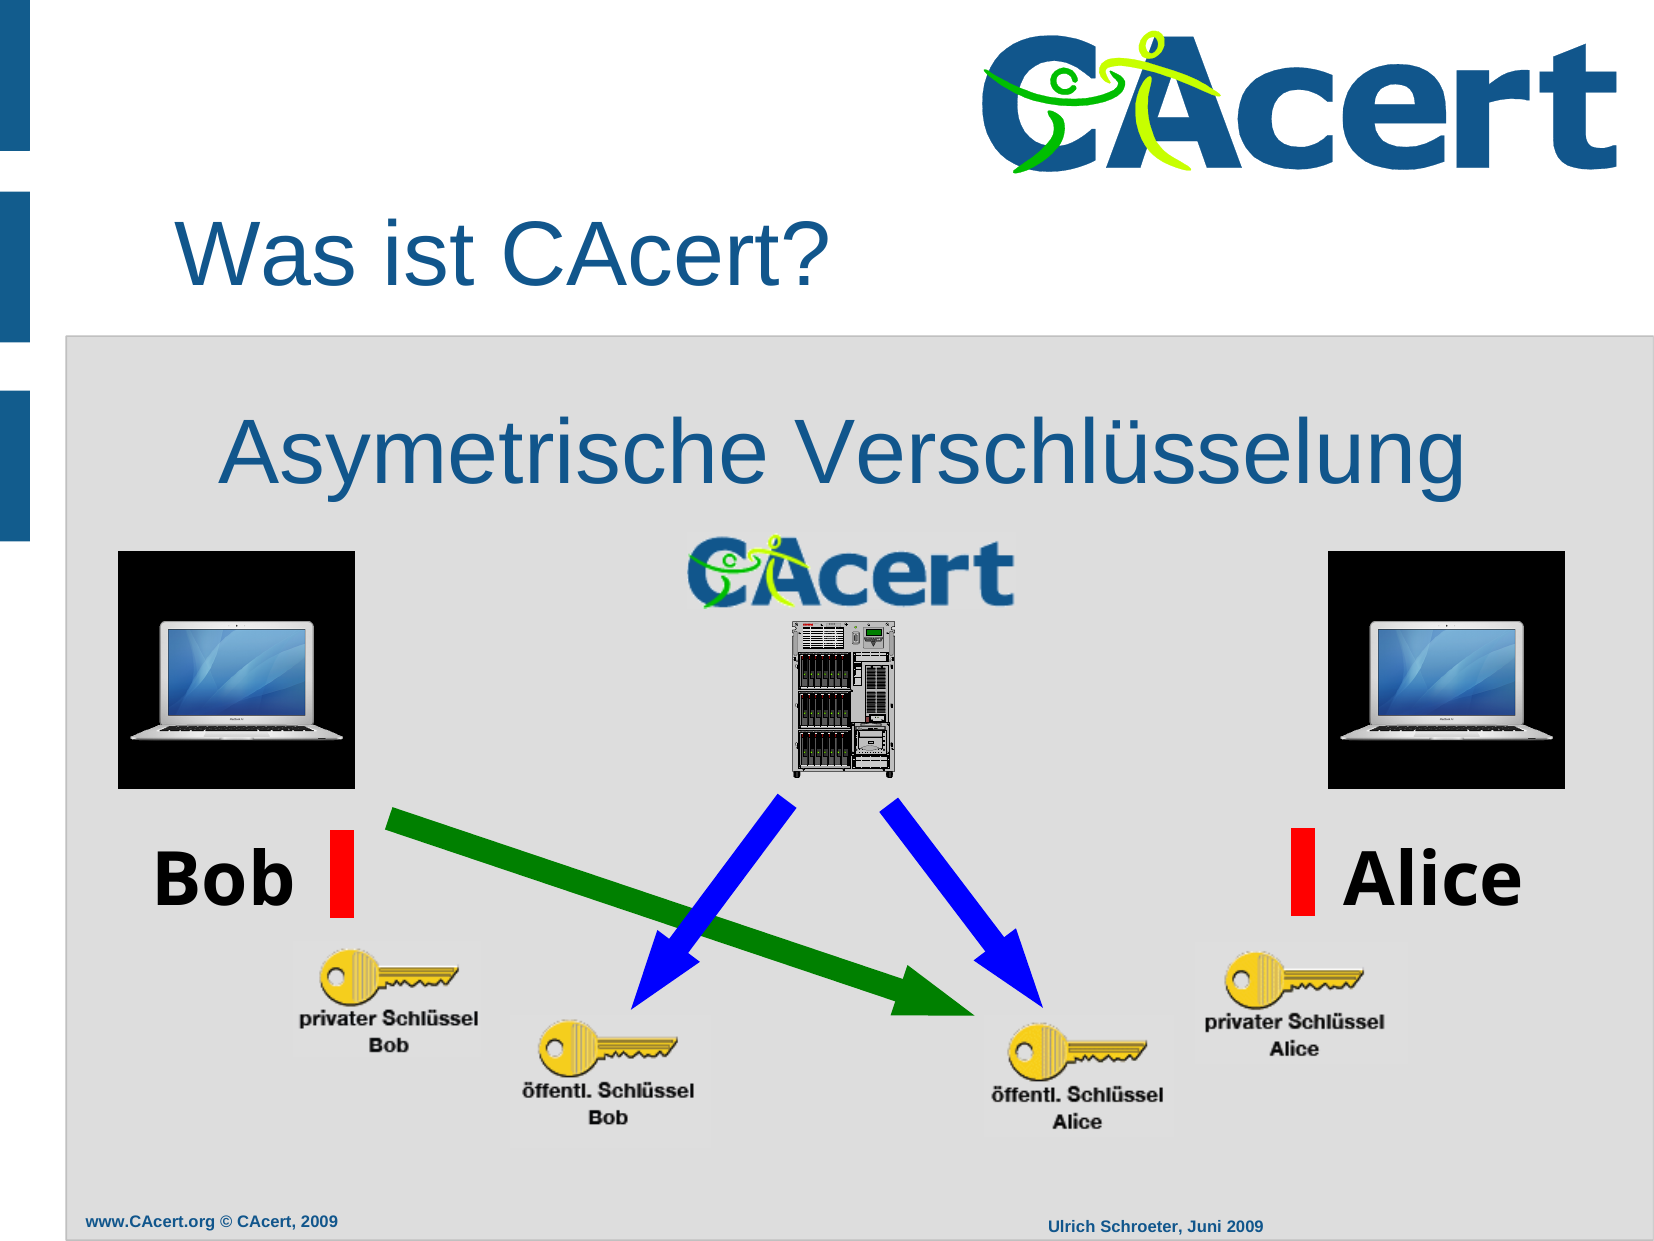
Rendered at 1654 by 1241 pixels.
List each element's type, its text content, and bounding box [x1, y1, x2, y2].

picture [687, 532, 1016, 609]
picture [510, 1015, 711, 1148]
picture [118, 551, 355, 789]
text_box Was ist CAcert? [118, 195, 837, 313]
picture [1195, 942, 1408, 1064]
text_box Bob [136, 817, 325, 939]
picture [1328, 551, 1565, 789]
picture [791, 620, 902, 798]
title Asymetrische Verschlüsselung [118, 344, 1530, 503]
text_box Alice [1328, 817, 1568, 939]
picture [984, 1015, 1174, 1137]
picture [293, 941, 481, 1057]
